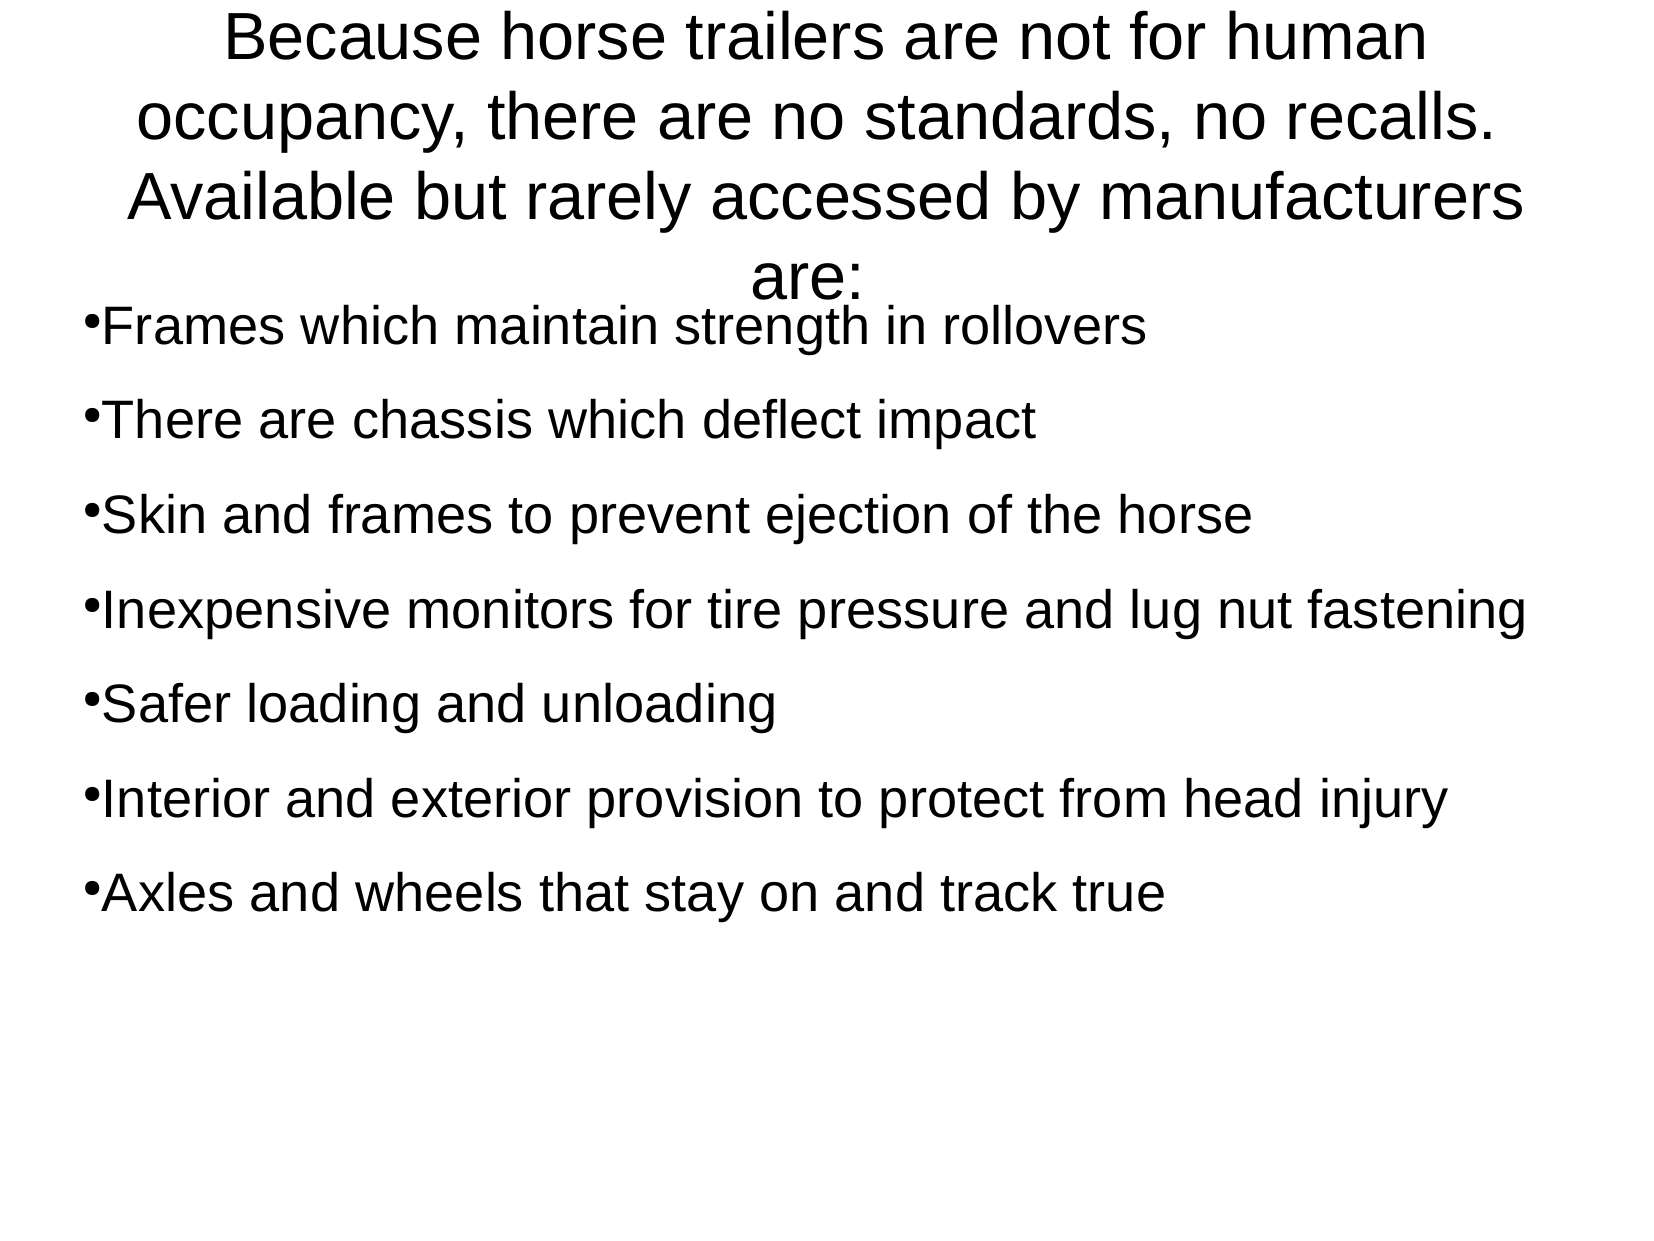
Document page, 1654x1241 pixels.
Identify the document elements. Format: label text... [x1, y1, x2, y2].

list Frames which maintain strength in rollovers There are chassis which deflect impact Skin and frames to prevent ejection of the horse Inexpensive monitors for tire pressure and lug nut fastening Safer loading and unloading Interior and exterior provision to protect from head injury Axles and wheels that stay on and track true [82, 290, 1571, 1109]
title Because horse trailers are not for human occupancy, there are no standards, no recalls. Available but rarely accessed by manufacturers are: [82, 3, 1571, 290]
